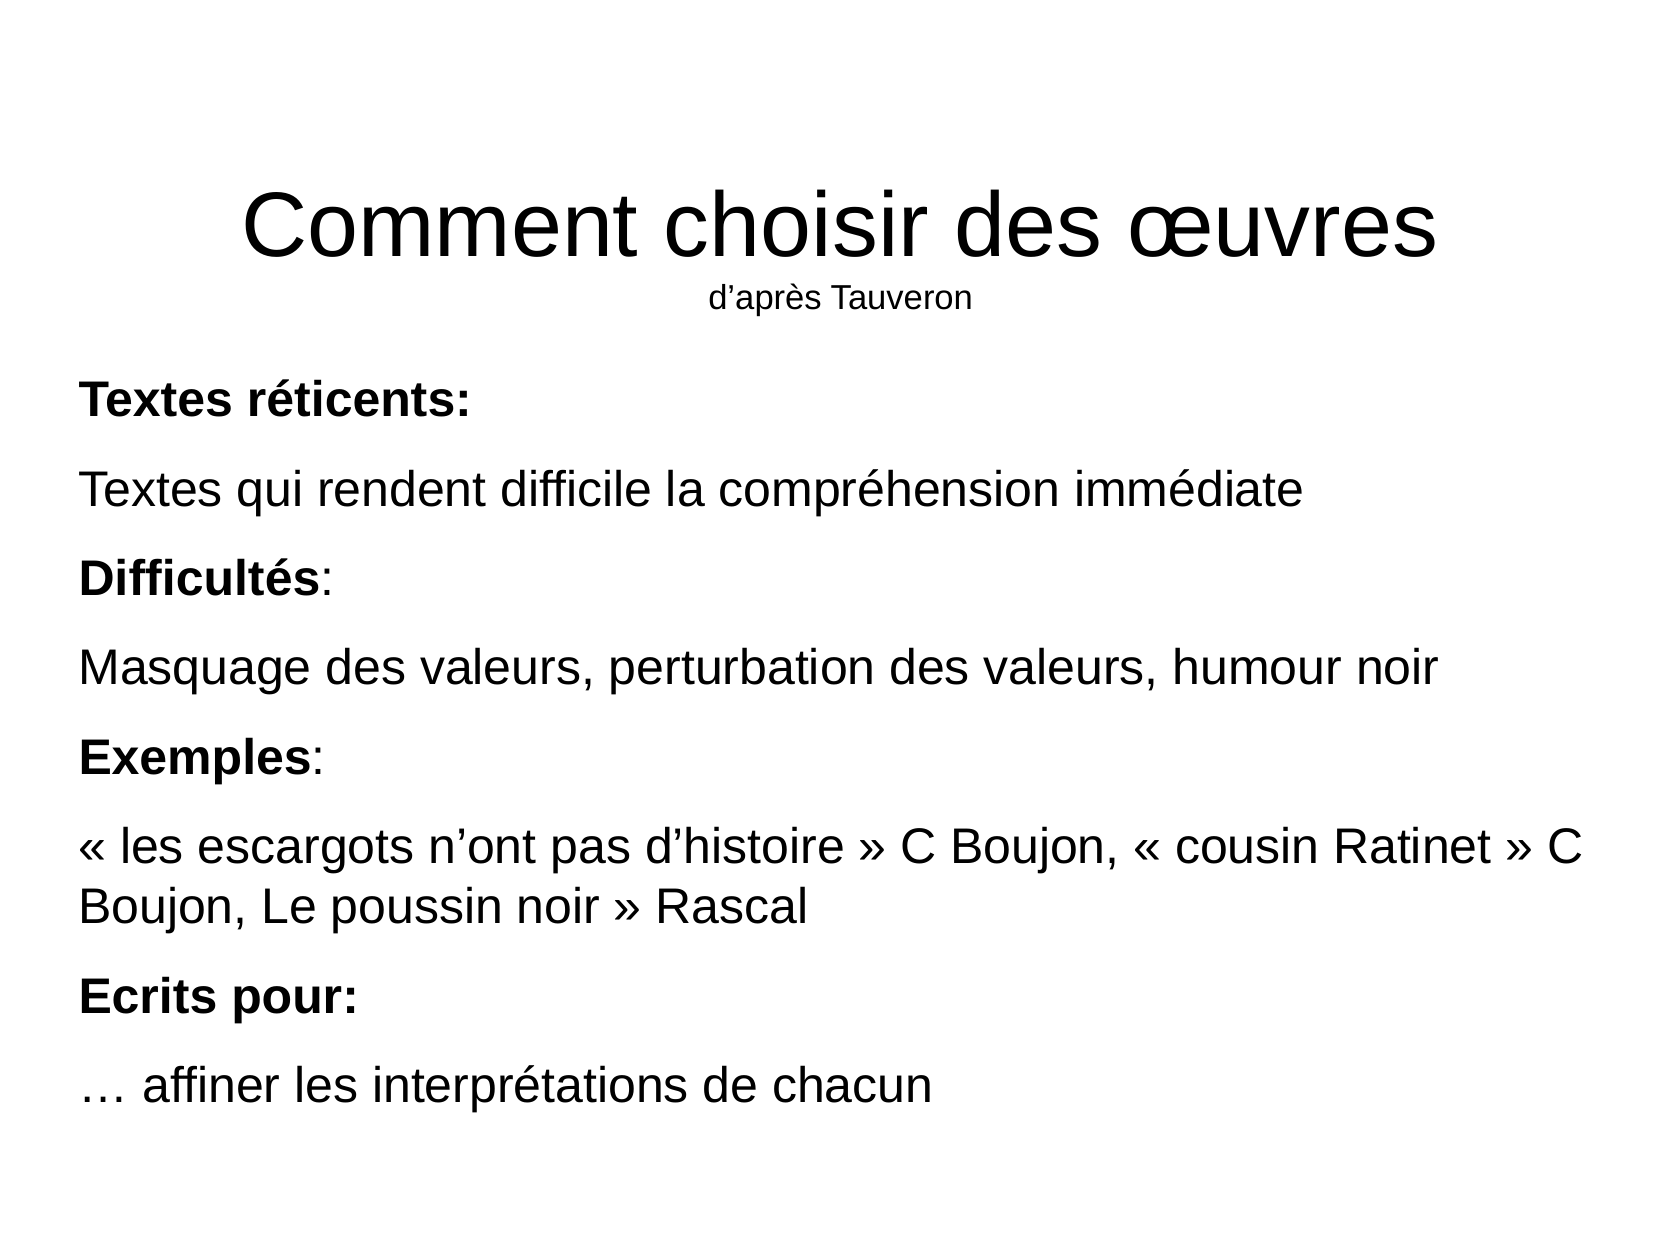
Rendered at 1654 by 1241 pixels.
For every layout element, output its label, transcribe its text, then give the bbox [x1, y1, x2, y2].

title Comment choisir des œuvres d’après Tauveron [151, 165, 1530, 298]
list Textes réticents: Textes qui rendent difficile la compréhension immédiate Difficultés: Masquage des valeurs, perturbation des valeurs, humour noir Exemples: « les escargots n’ont pas d’histoire » C Boujon, « cousin Ratinet » C Boujon, Le poussin noir » Rascal Ecrits pour: … affiner les interprétations de chacun [78, 366, 1603, 1139]
